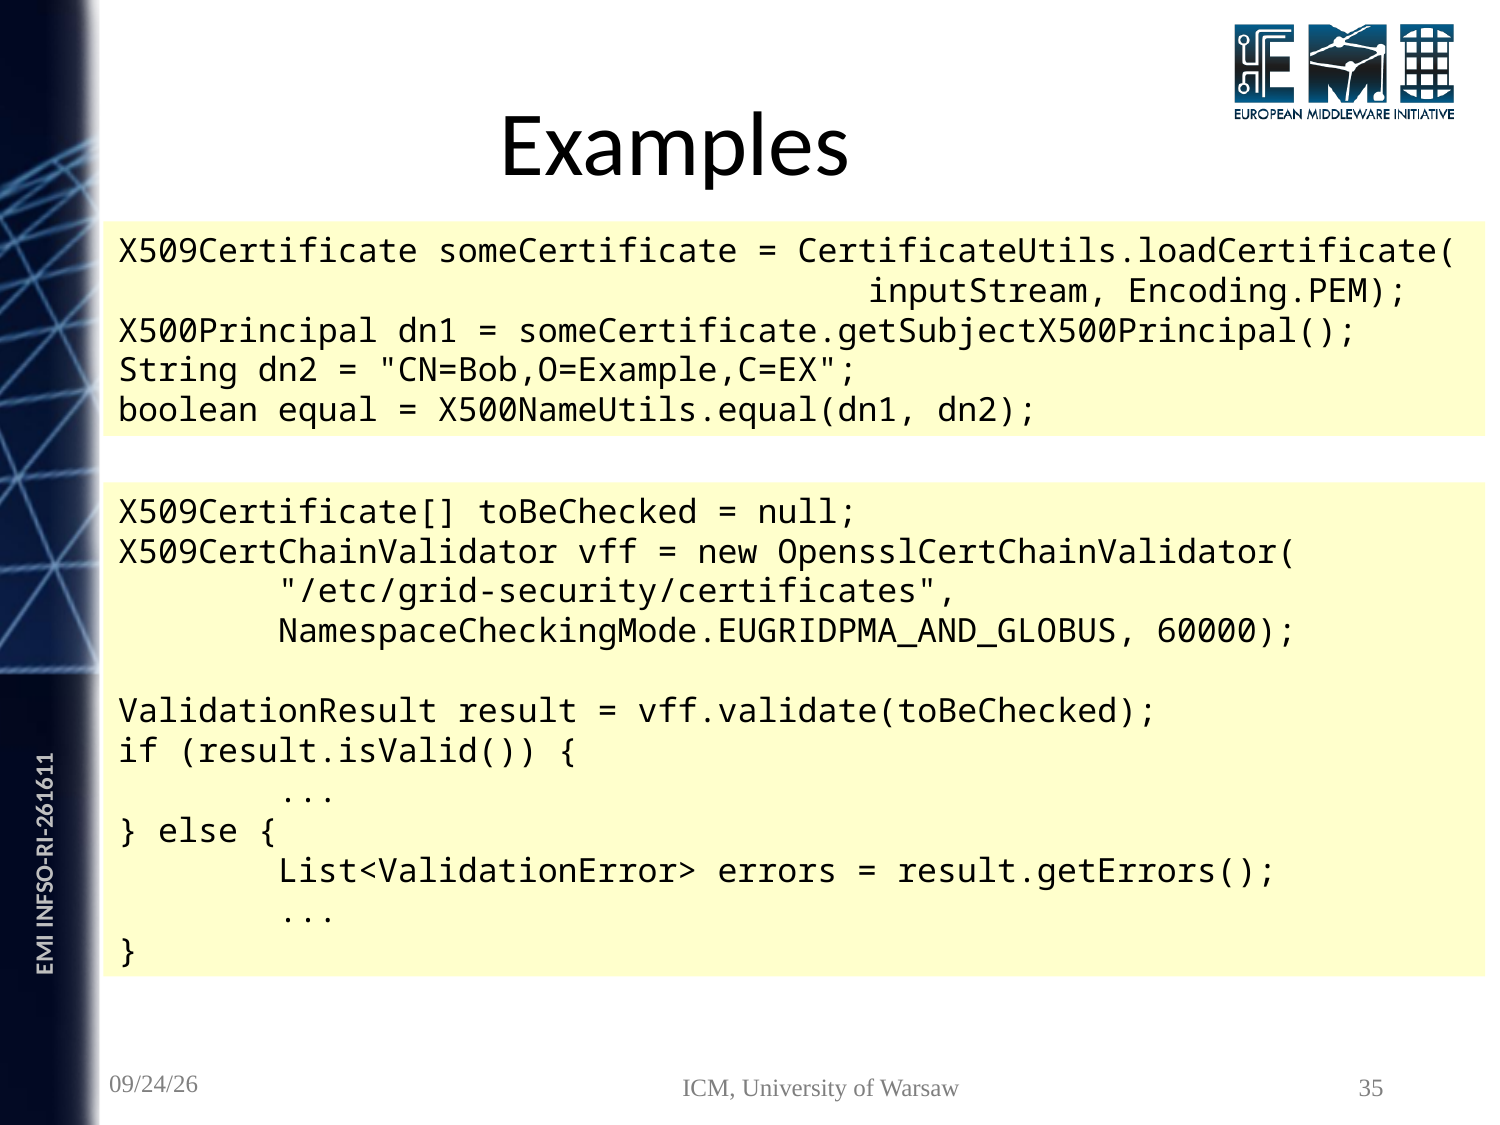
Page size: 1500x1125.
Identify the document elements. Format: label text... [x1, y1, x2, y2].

picture [1185, 8, 1500, 140]
text_box X509Certificate[] toBeChecked = null; X509CertChainValidator vff = new OpensslCertChainValidator( "/etc/grid-security/certificates", NamespaceCheckingMode.EUGRIDPMA_AND_GLOBUS, 60000); ValidationResult result = vff.validate(toBeChecked); if (result.isValid()) { ... } else { List<ValidationError> errors = result.getErrors(); ... } [103, 482, 1486, 977]
title Examples [112, 44, 1238, 221]
picture [0, 0, 111, 1125]
text_box X509Certificate someCertificate = CertificateUtils.loadCertificate( inputStream, Encoding.PEM); X500Principal dn1 = someCertificate.getSubjectX500Principal(); String dn2 = "CN=Bob,O=Example,C=EX"; boolean equal = X500NameUtils.equal(dn1, dn2); [103, 221, 1486, 436]
